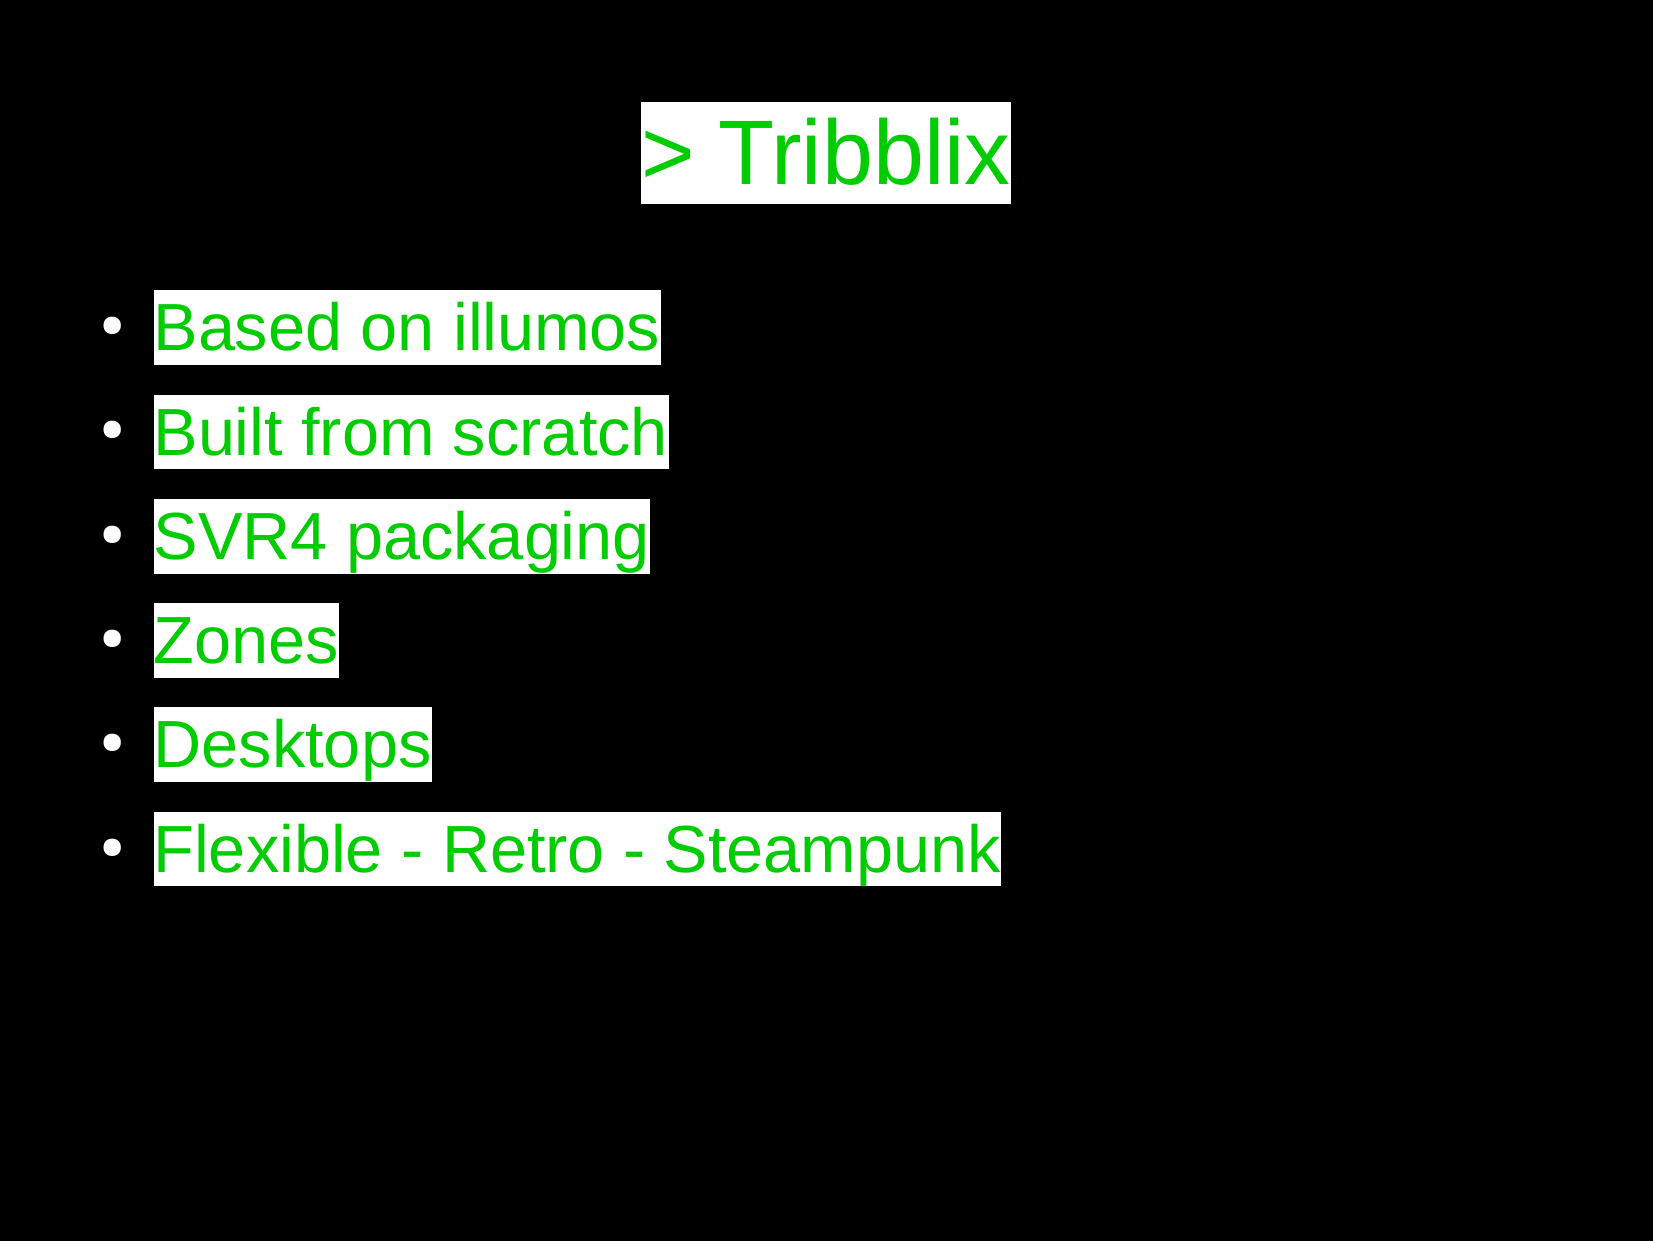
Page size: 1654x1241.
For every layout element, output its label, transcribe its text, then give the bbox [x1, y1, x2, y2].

title > Tribblix [82, 49, 1571, 257]
list Based on illumos Built from scratch SVR4 packaging Zones Desktops Flexible - Retro - Steampunk [82, 290, 1571, 1010]
